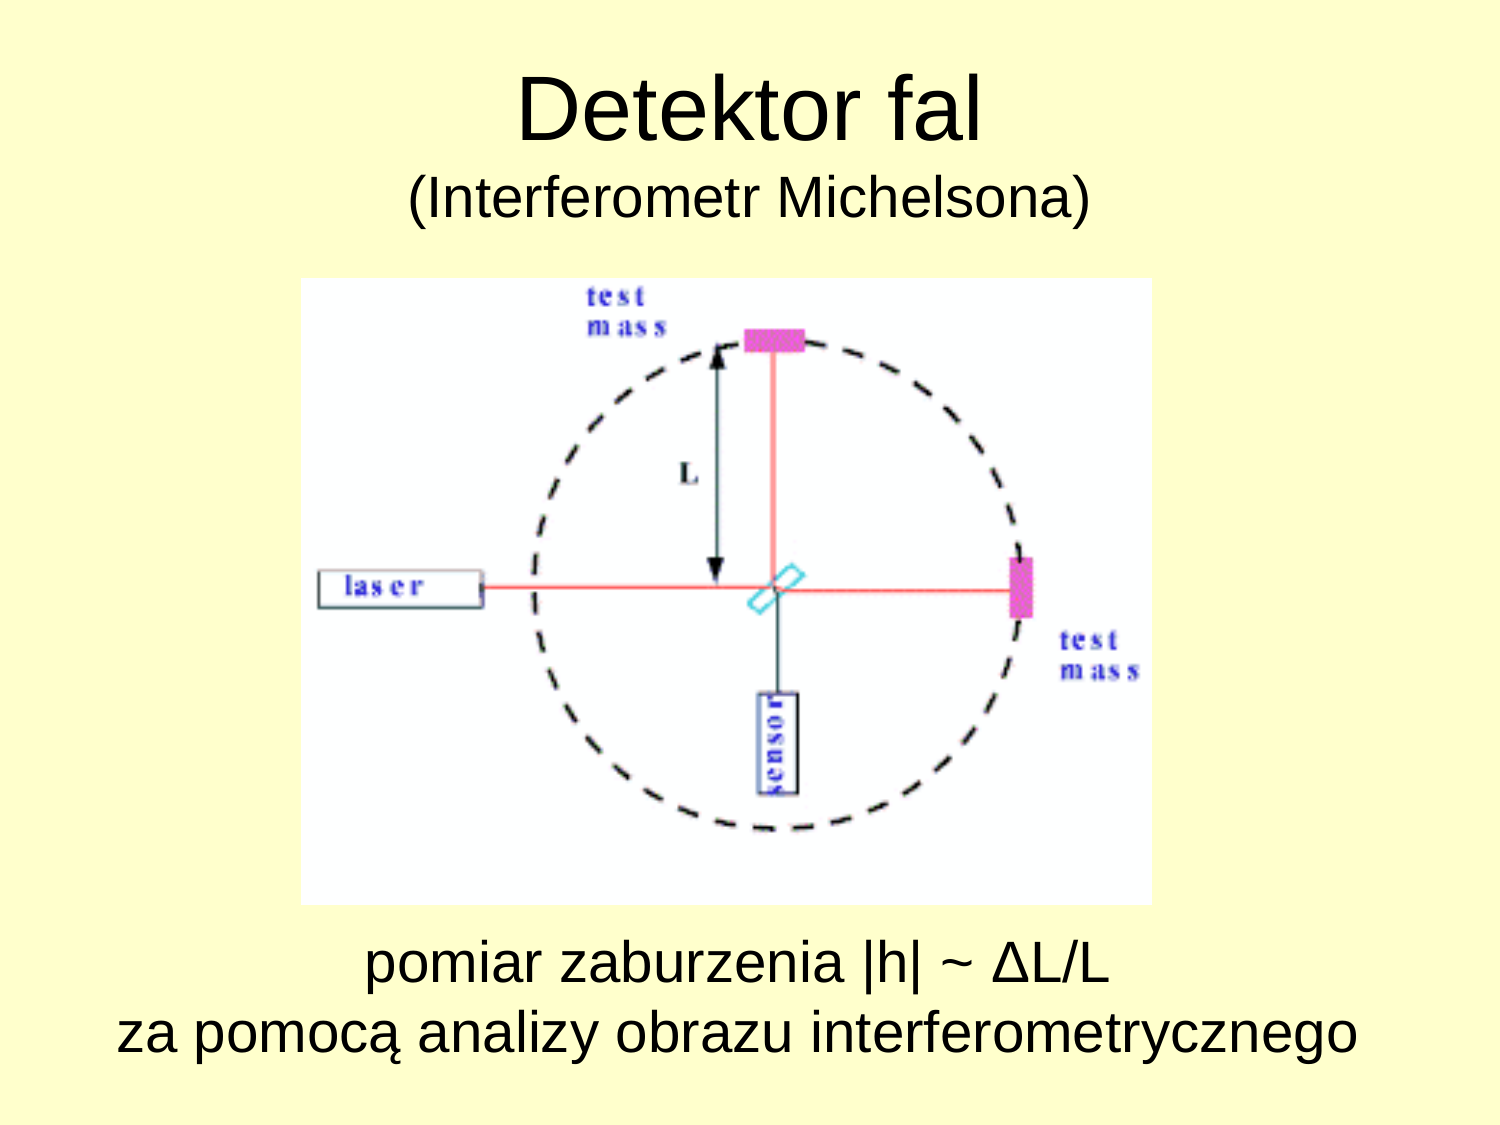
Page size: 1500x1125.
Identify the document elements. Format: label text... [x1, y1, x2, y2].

picture [301, 278, 1152, 905]
title Detektor fal (Interferometr Michelsona) [75, 21, 1426, 257]
text_box pomiar zaburzenia |h| ~ ΔL/L za pomocą analizy obrazu interferometrycznego [41, 916, 1436, 1073]
